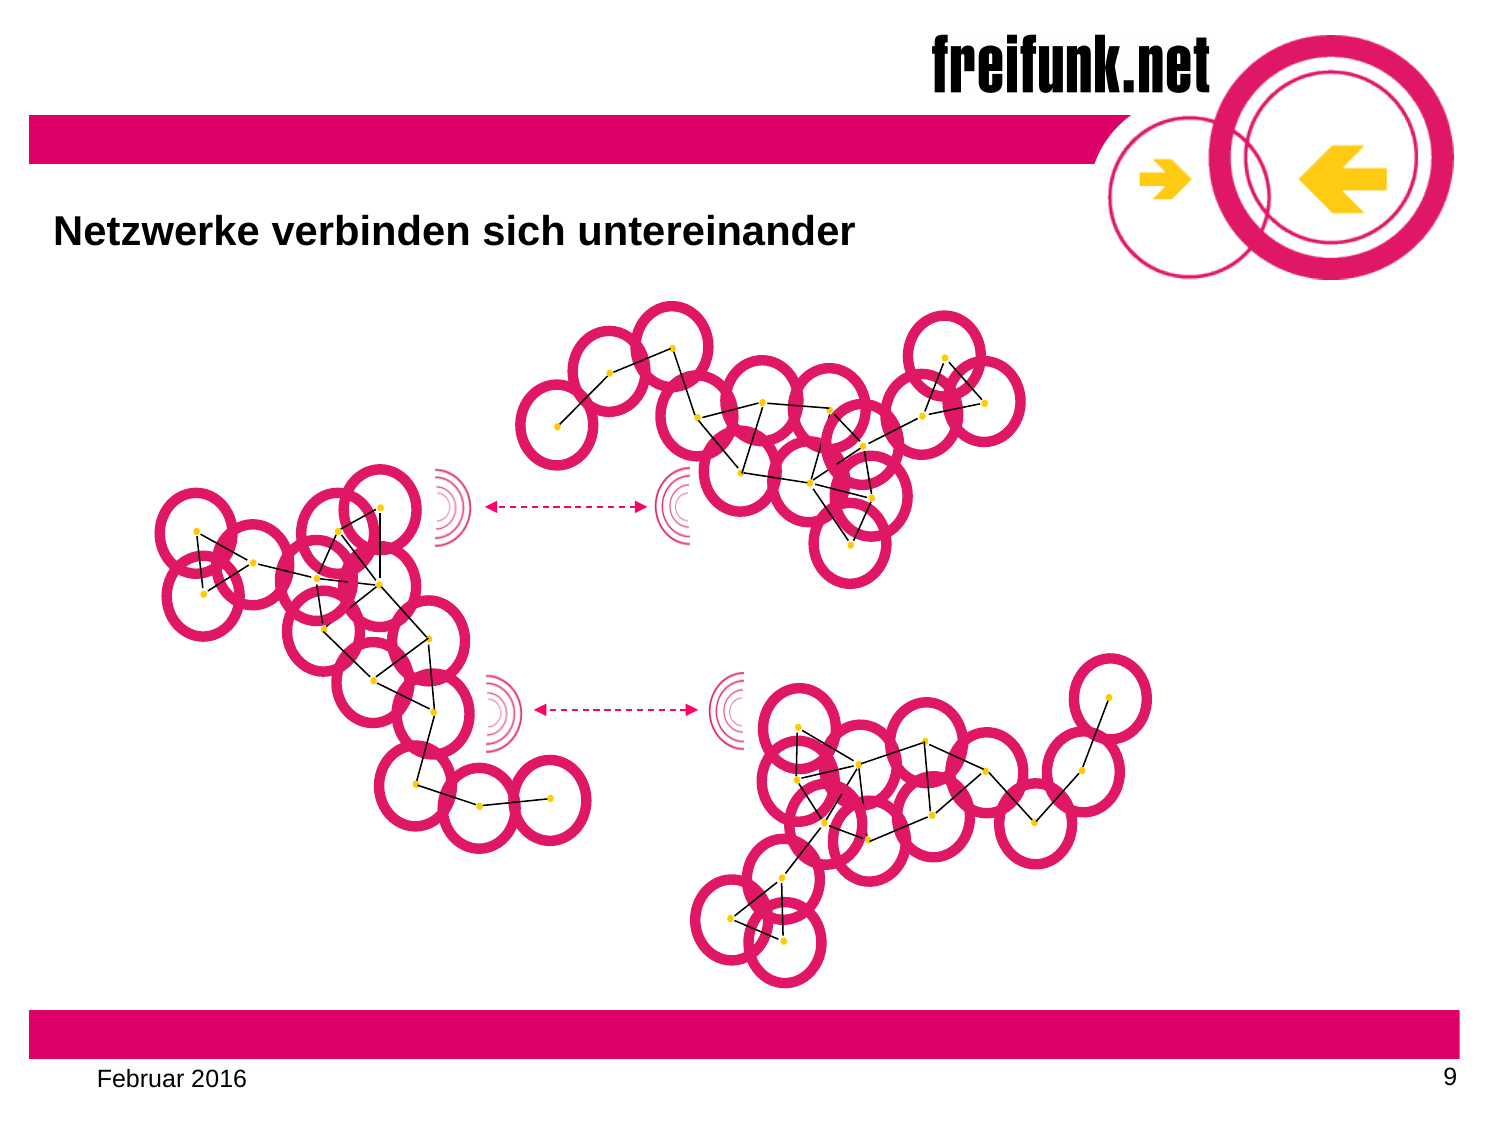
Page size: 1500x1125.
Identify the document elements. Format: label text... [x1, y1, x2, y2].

text_box [727, 914, 734, 923]
text_box [554, 423, 561, 431]
text_box [1105, 693, 1113, 702]
text_box [193, 527, 200, 536]
text_box [313, 574, 321, 583]
text_box [547, 794, 554, 803]
text_box [919, 412, 926, 420]
text_box [921, 737, 929, 745]
text_box [476, 802, 483, 810]
text_box [1078, 767, 1086, 775]
text_box [847, 541, 854, 549]
text_box [855, 760, 862, 768]
text_box [694, 414, 701, 422]
picture [932, 34, 1454, 280]
text_box [826, 406, 833, 414]
text_box [606, 369, 613, 377]
picture [433, 466, 474, 549]
text_box [793, 776, 801, 784]
text_box [865, 836, 872, 844]
text_box [376, 581, 383, 589]
picture [652, 465, 692, 548]
text_box Netzwerke verbinden sich untereinander [53, 204, 1046, 283]
text_box [430, 708, 437, 716]
text_box [981, 399, 988, 407]
picture [484, 672, 525, 755]
text_box [334, 527, 342, 536]
text_box [778, 874, 786, 882]
text_box [859, 442, 867, 450]
text_box [759, 398, 766, 407]
text_box [377, 504, 384, 512]
text_box [370, 677, 377, 685]
text_box [320, 626, 328, 634]
text_box [412, 780, 420, 788]
text_box [941, 354, 949, 362]
text_box [250, 559, 257, 567]
text_box [868, 494, 875, 502]
text_box [928, 811, 936, 820]
text_box [795, 723, 802, 731]
text_box [780, 937, 787, 945]
text_box [669, 344, 676, 352]
text_box [821, 819, 828, 827]
text_box [1031, 818, 1038, 827]
text_box [982, 767, 989, 775]
picture [706, 670, 746, 753]
text_box [200, 590, 207, 598]
text_box [737, 469, 744, 477]
text_box [426, 635, 433, 643]
text_box [806, 479, 814, 487]
